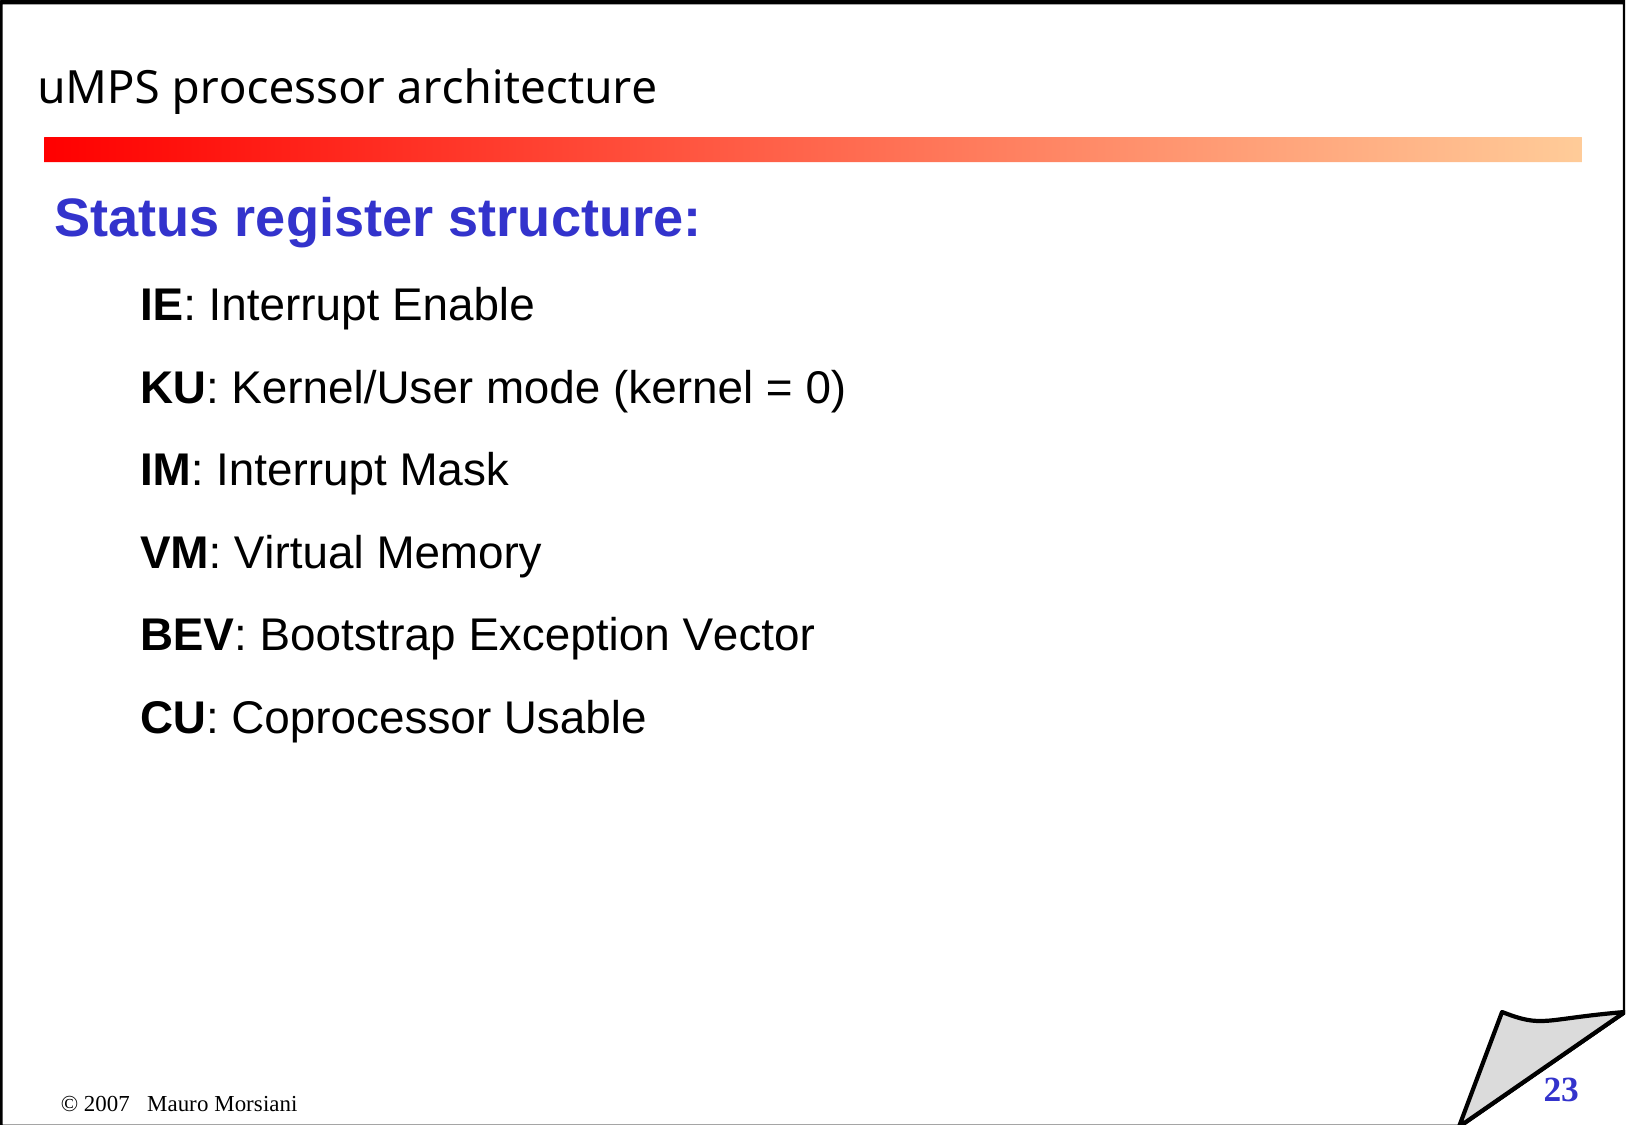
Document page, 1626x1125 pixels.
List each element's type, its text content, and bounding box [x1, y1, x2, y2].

title uMPS processor architecture [37, 44, 1588, 131]
list Status register structure: IE: Interrupt Enable KU: Kernel/User mode (kernel = 0) IM: Interrupt Mask VM: Virtual Memory BEV: Bootstrap Exception Vector CU: Coprocessor Usable [54, 187, 1571, 1124]
